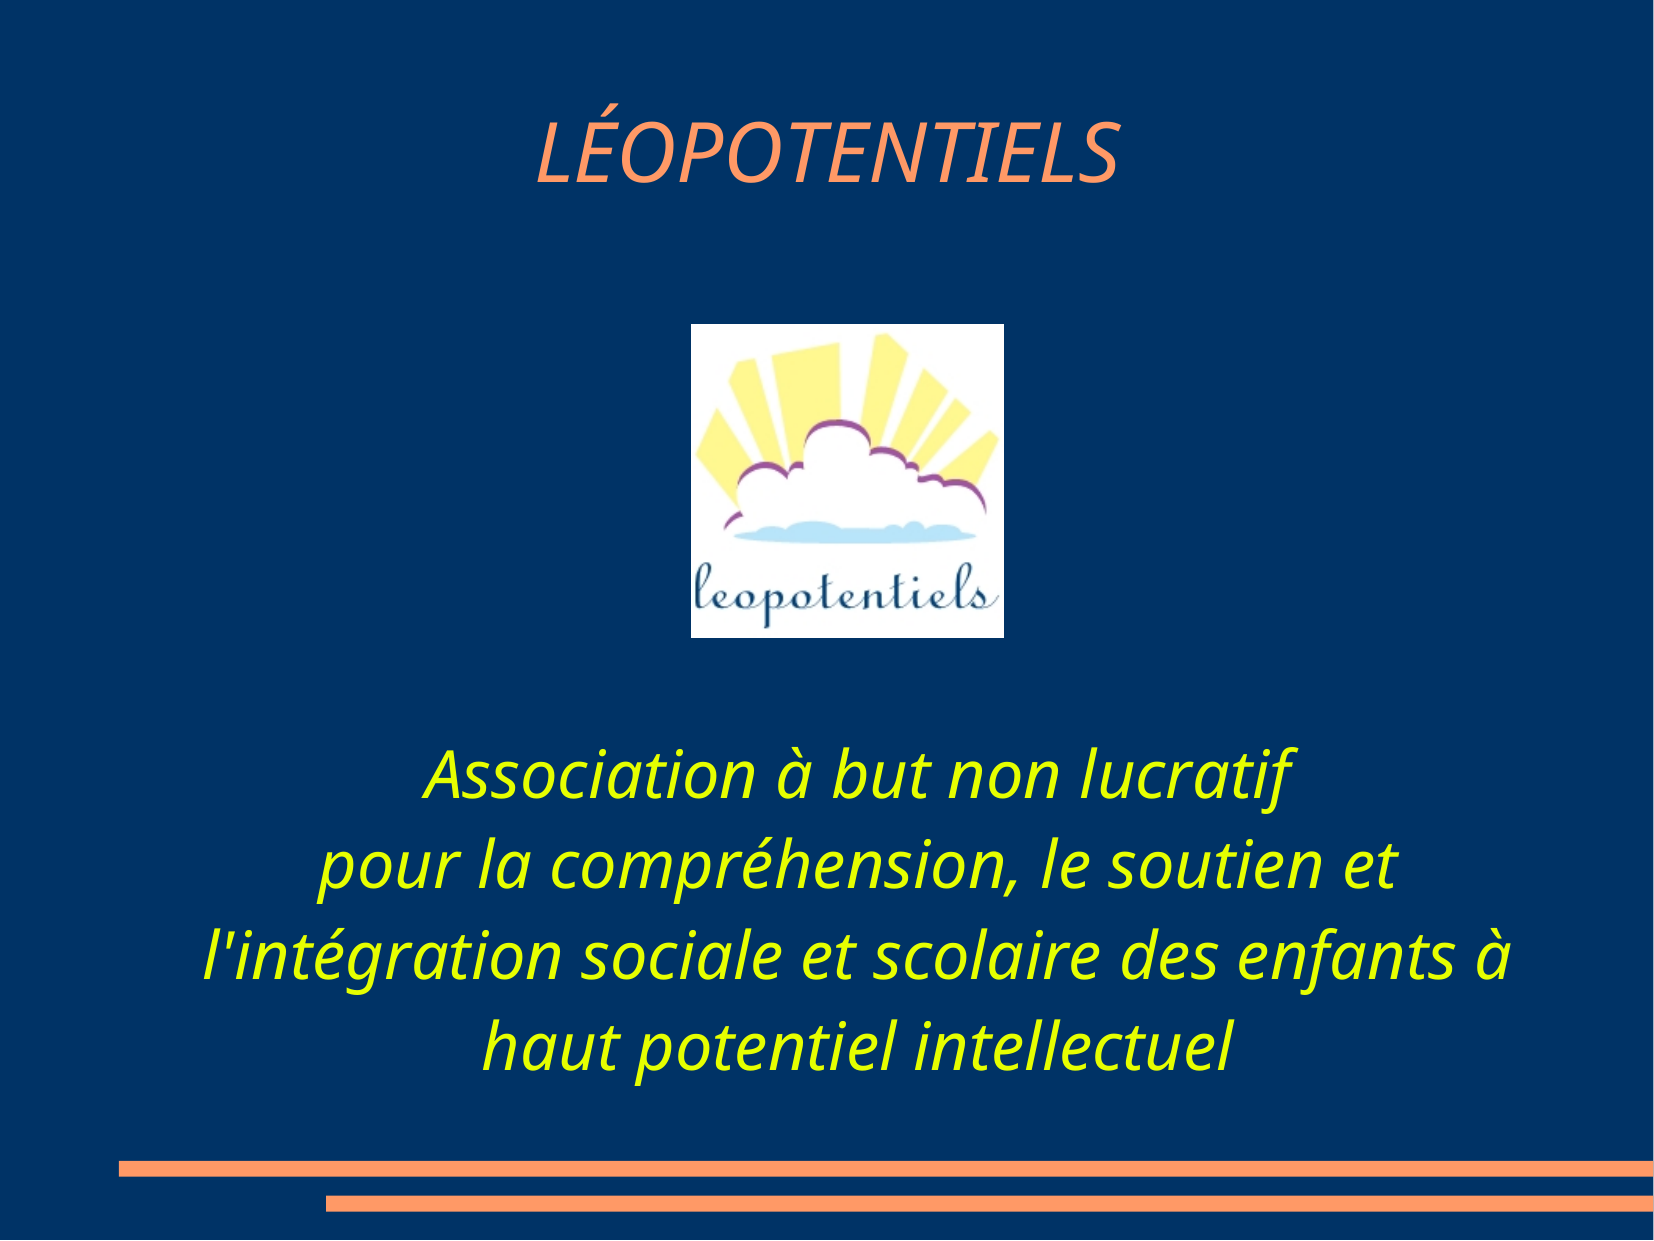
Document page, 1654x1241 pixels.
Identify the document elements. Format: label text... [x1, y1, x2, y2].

title LÉOPOTENTIELS [121, 53, 1534, 246]
subtitle Association à but non lucratif pour la compréhension, le soutien et l'intégration sociale et scolaire des enfants à haut potentiel intellectuel [121, 329, 1561, 1125]
picture [691, 324, 1004, 638]
